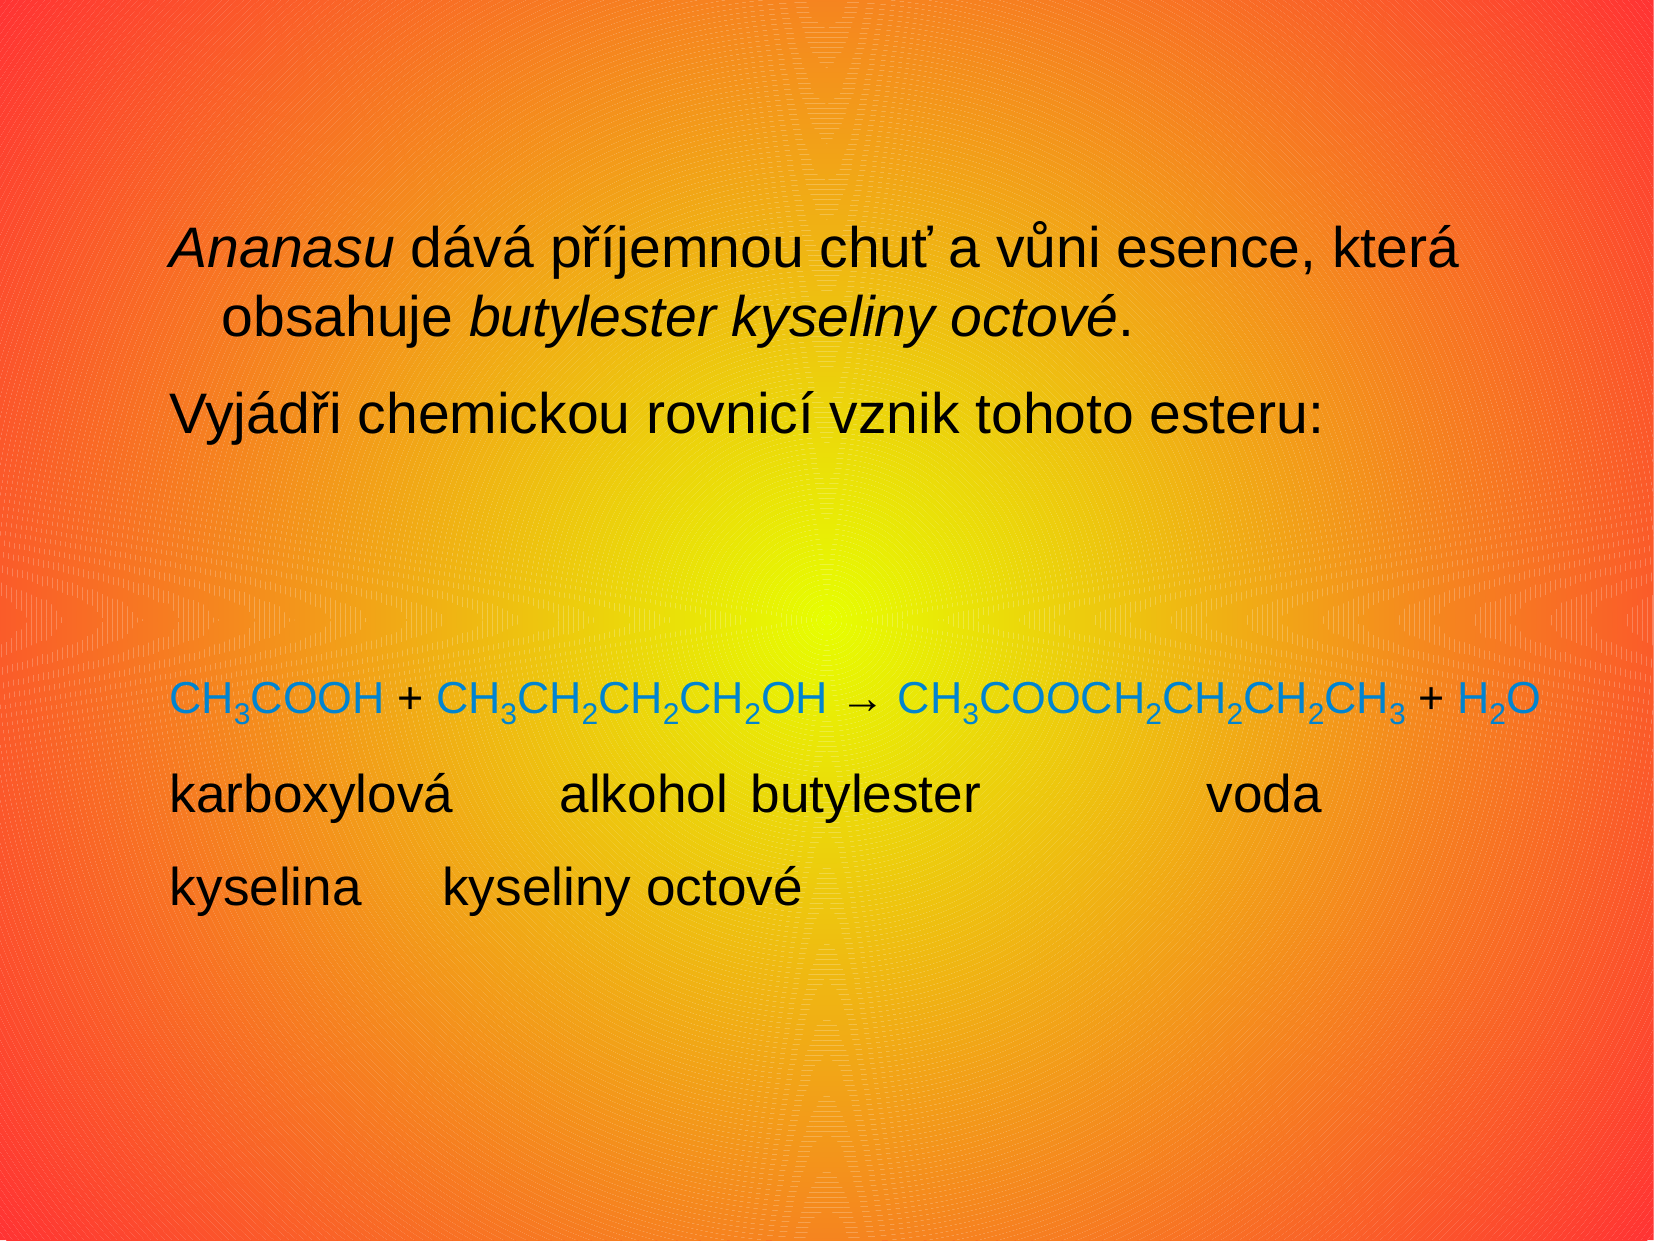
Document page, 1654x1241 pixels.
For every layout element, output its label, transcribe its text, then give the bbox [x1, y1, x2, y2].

list Ananasu dává příjemnou chuť a vůni esence, která obsahuje butylester kyseliny octové. Vyjádři chemickou rovnicí vznik tohoto esteru: CH3COOH + CH3CH2CH2CH2OH → CH3COOCH2CH2CH2CH3 + H2O karboxylová alkohol butylester voda kyselina kyseliny octové [82, 210, 1571, 1030]
